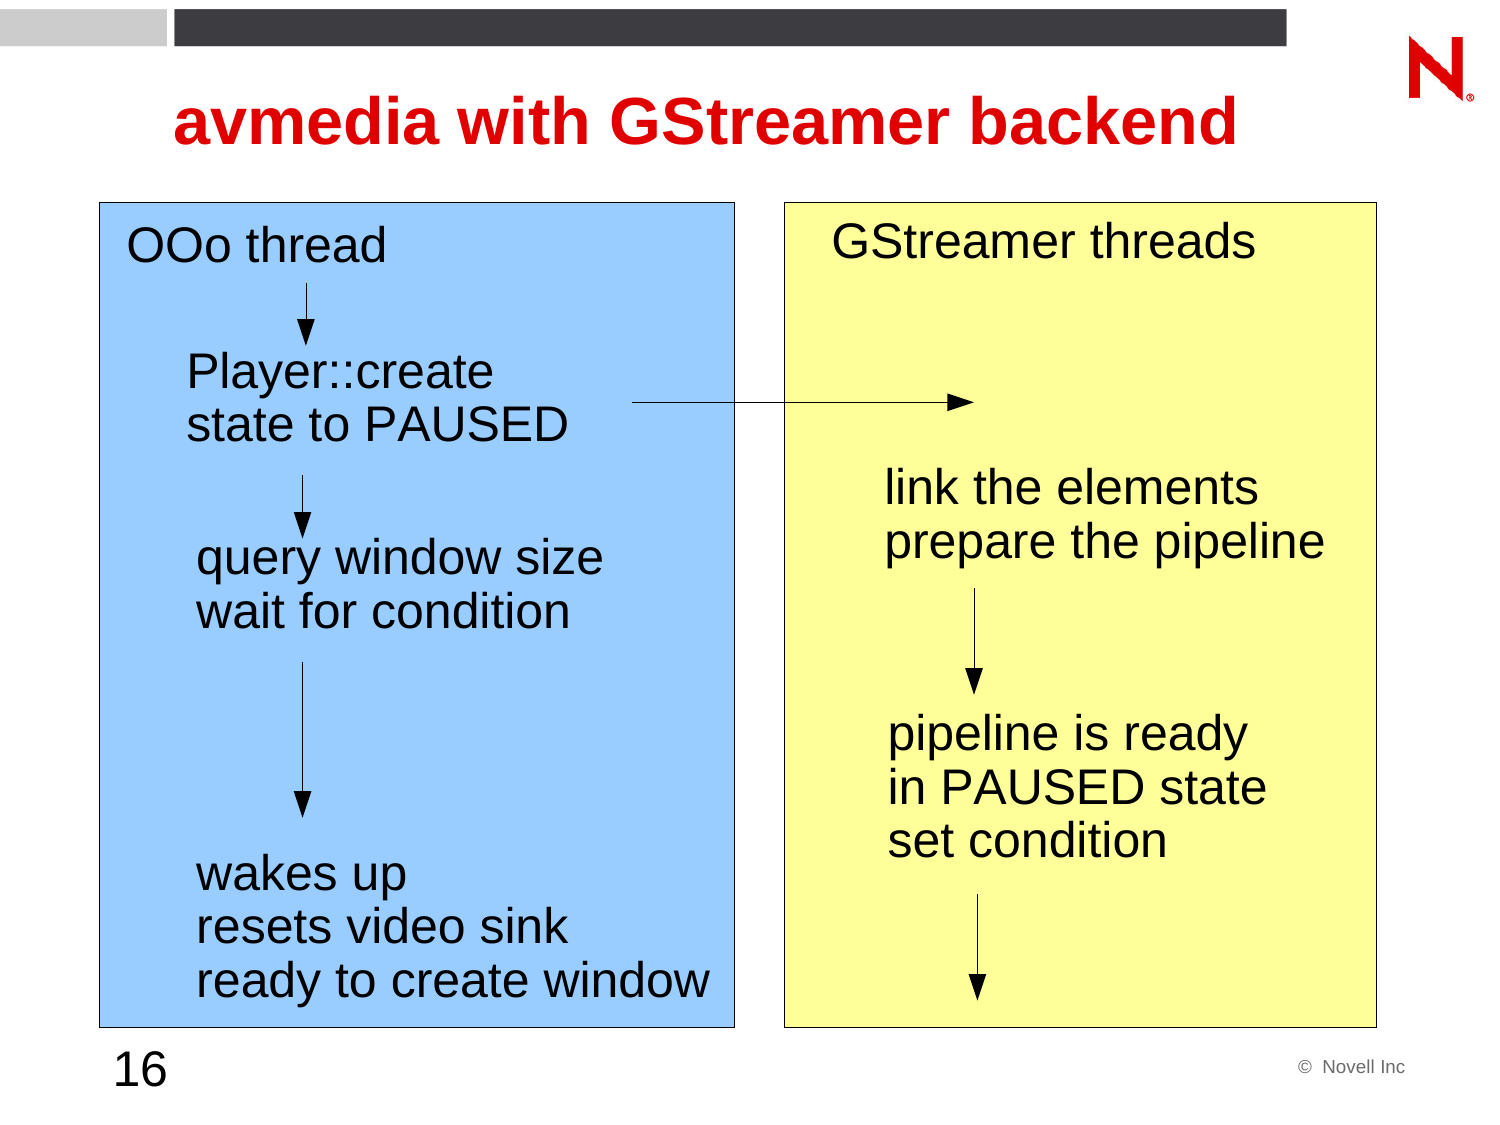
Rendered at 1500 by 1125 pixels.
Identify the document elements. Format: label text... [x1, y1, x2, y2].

text_box wakes up resets video sink ready to create window [196, 847, 711, 1011]
text_box query window size wait for condition [196, 531, 605, 642]
text_box Player::create state to PAUSED [186, 345, 570, 456]
text_box [784, 205, 1377, 1028]
text_box link the elements prepare the pipeline [884, 462, 1326, 572]
picture [1404, 32, 1477, 105]
text_box [99, 202, 735, 1028]
title avmedia with GStreamer backend [173, 41, 1395, 205]
text_box GStreamer threads [831, 216, 1258, 272]
text_box pipeline is ready in PAUSED state set condition [887, 708, 1269, 871]
text_box OOo thread [126, 219, 388, 276]
